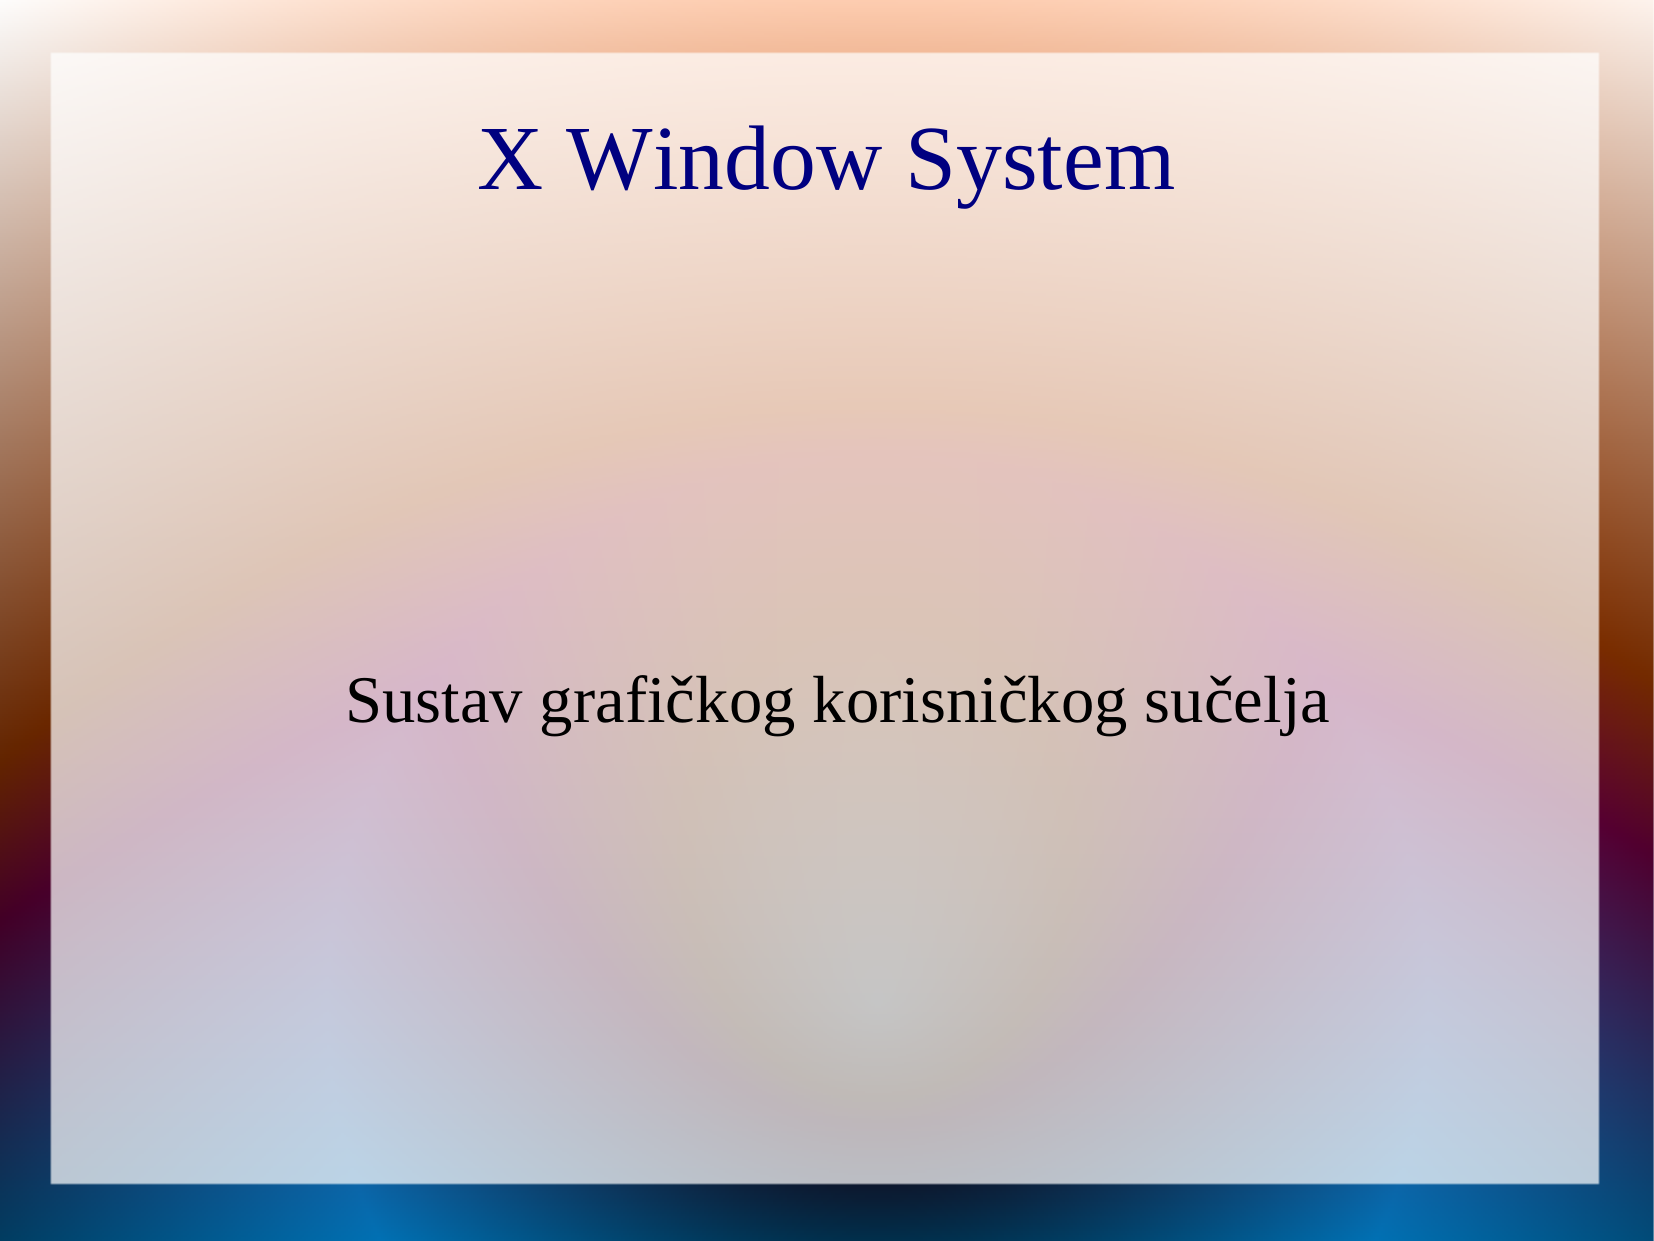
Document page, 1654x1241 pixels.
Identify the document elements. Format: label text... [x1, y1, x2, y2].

title X Window System [82, 55, 1571, 263]
subtitle Sustav grafičkog korisničkog sučelja [82, 290, 1571, 1109]
picture [0, 0, 1654, 1241]
